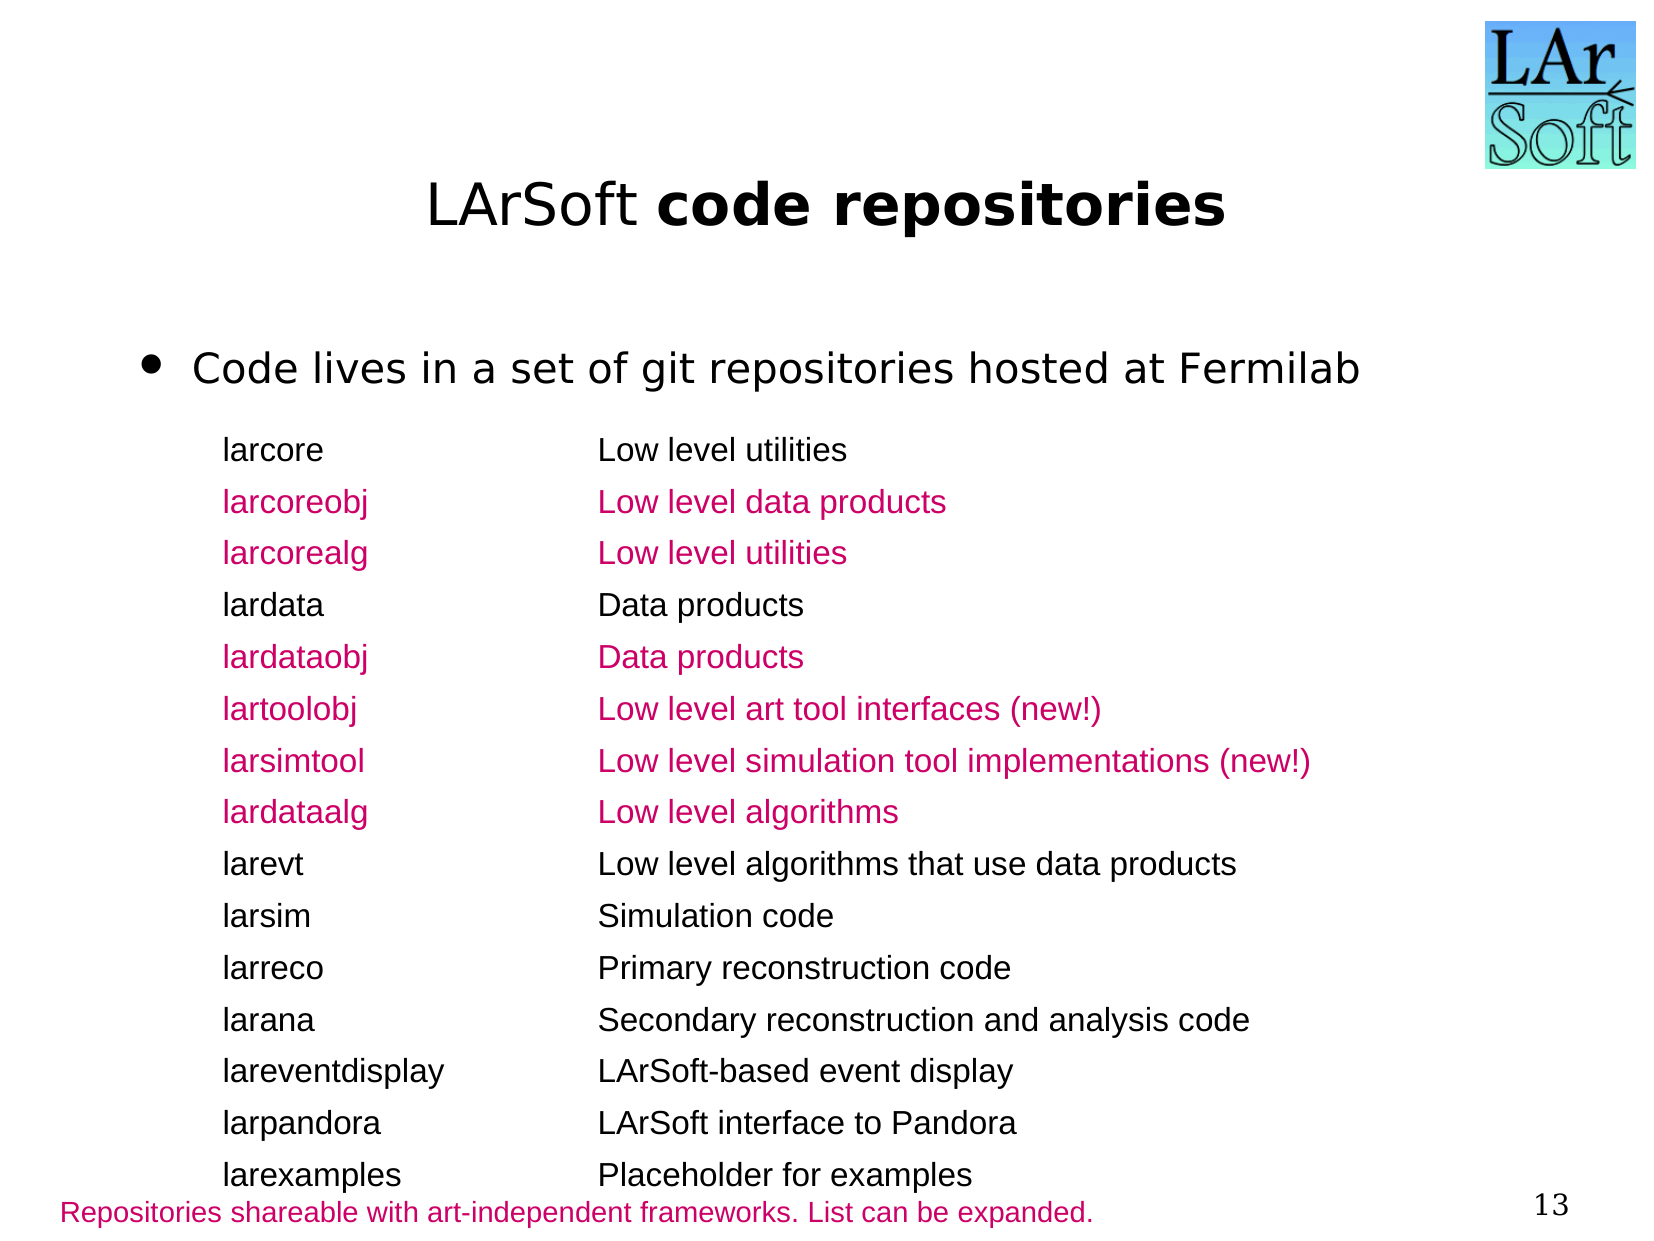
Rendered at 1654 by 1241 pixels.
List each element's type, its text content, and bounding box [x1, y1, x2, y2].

picture [1485, 21, 1636, 169]
list Code lives in a set of git repositories hosted at Fermilab [121, 344, 1533, 1126]
text_box Repositories shareable with art-independent frameworks. List can be expanded. [45, 1188, 1107, 1236]
title LArSoft code repositories [121, 102, 1533, 310]
text_box larcore Low level utilities larcoreobj Low level data products larcorealg Low level utilities lardata Data products lardataobj Data products lartoolobj Low level art tool interfaces (new!) larsimtool Low level simulation tool implementations (new!) lardataalg Low level algorithms larevt Low level algorithms that use data products larsim Simulation code larreco Primary reconstruction code larana Secondary reconstruction and analysis code lareventdisplay LArSoft-based event display larpandora LArSoft interface to Pandora larexamples Placeholder for examples [207, 409, 1349, 1192]
